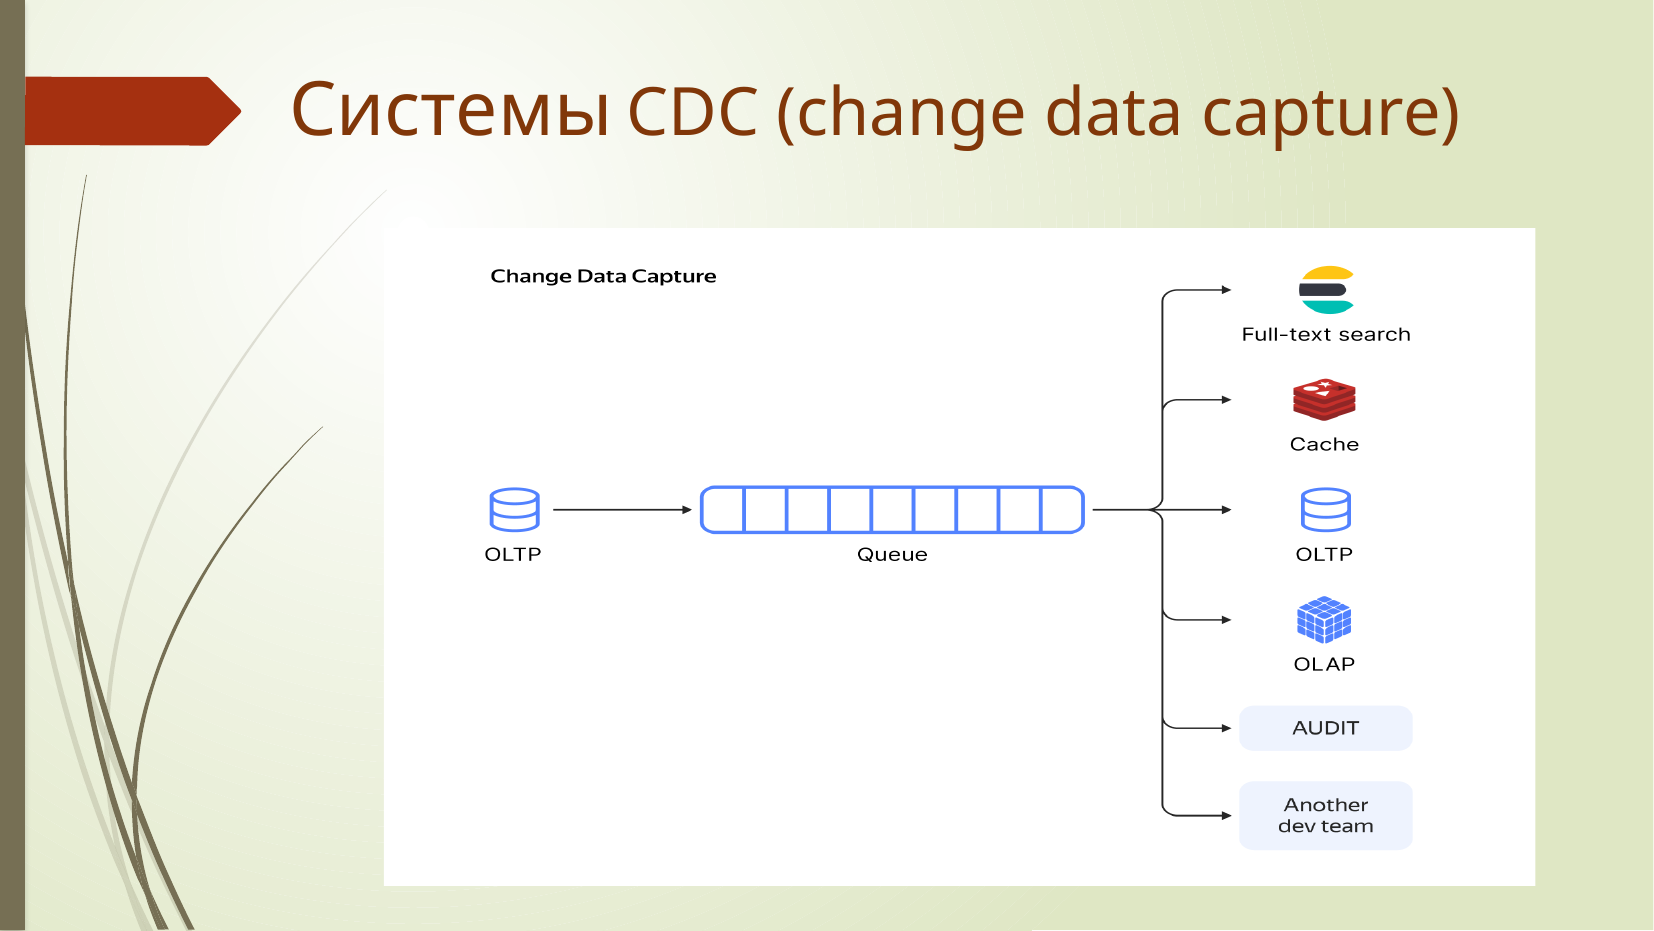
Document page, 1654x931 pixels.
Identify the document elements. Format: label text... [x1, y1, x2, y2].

picture [383, 228, 1536, 886]
title Системы CDC (change data capture) [289, 23, 1619, 189]
